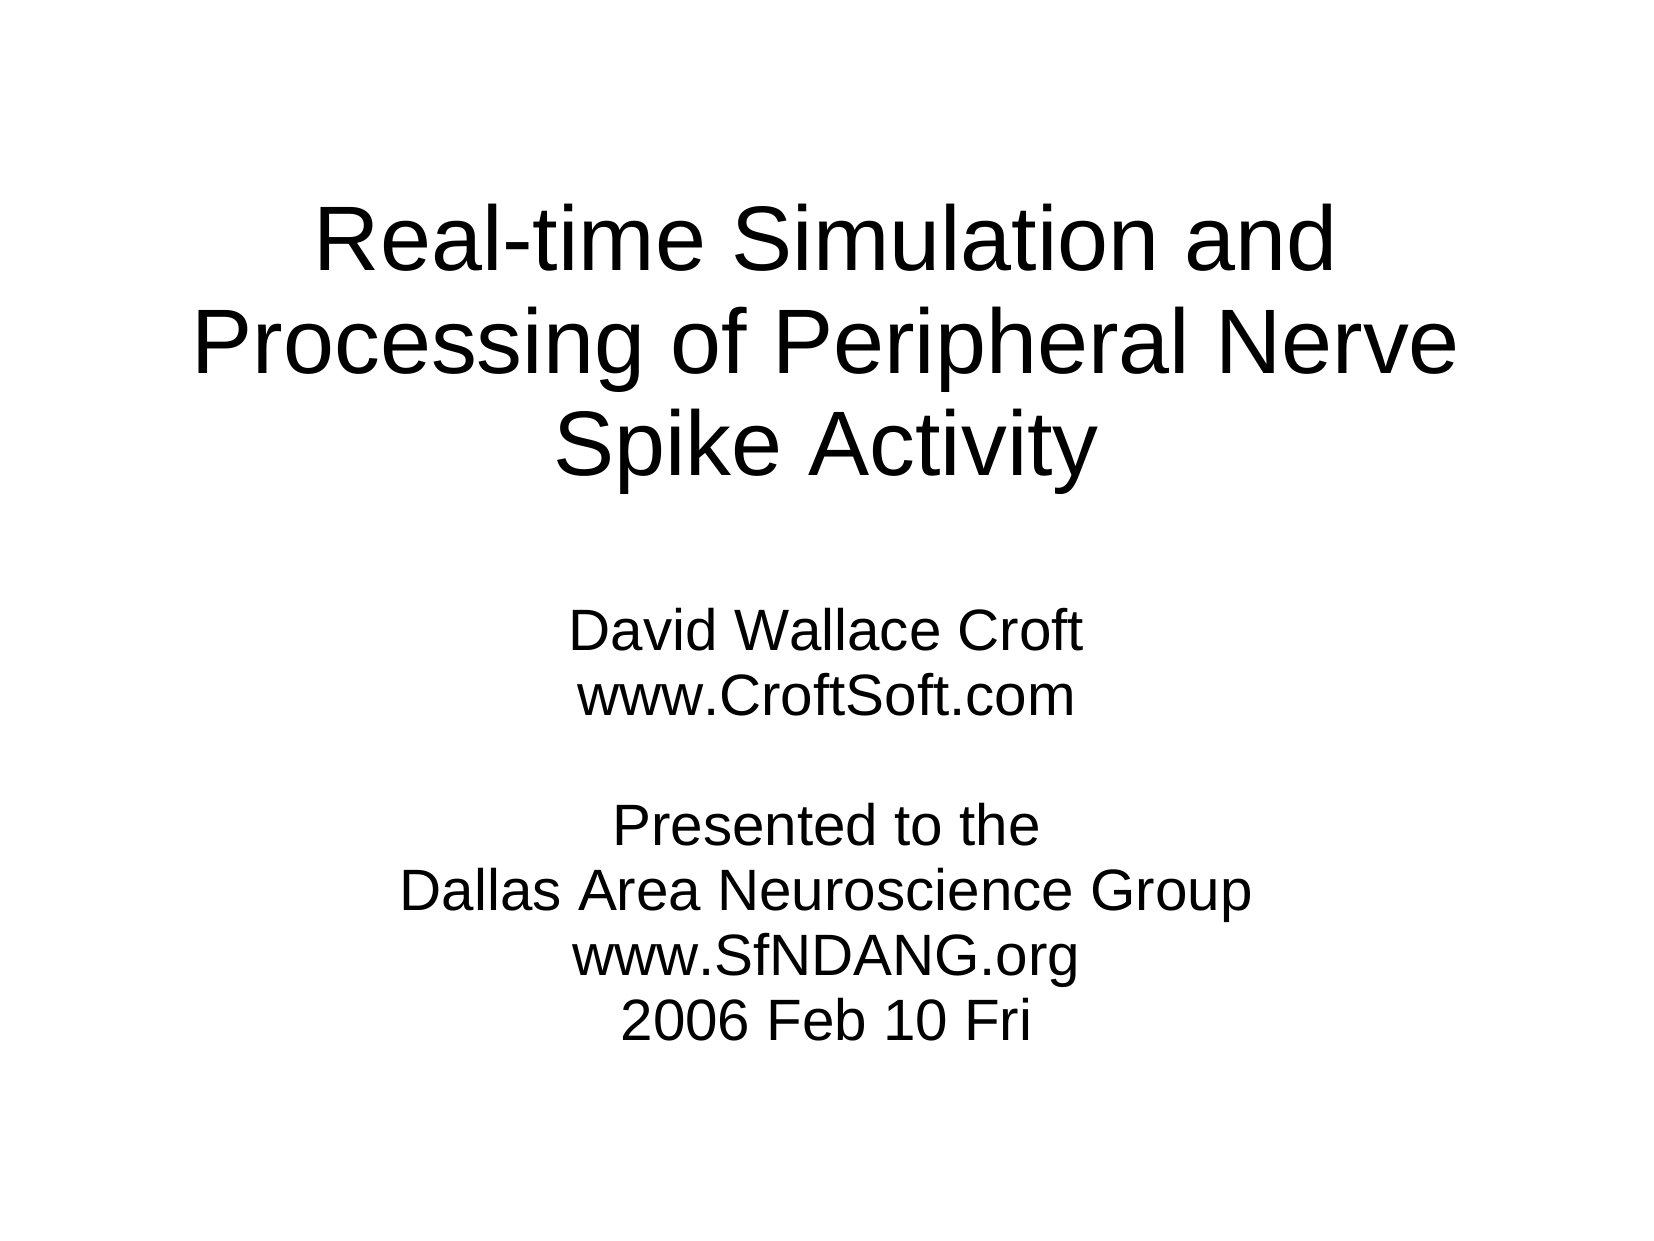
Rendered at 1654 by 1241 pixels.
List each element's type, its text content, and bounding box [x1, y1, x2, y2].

title Real-time Simulation and Processing of Peripheral Nerve Spike Activity David Wallace Croft www.CroftSoft.com Presented to the Dallas Area Neuroscience Group www.SfNDANG.org 2006 Feb 10 Fri [82, 188, 1571, 1052]
